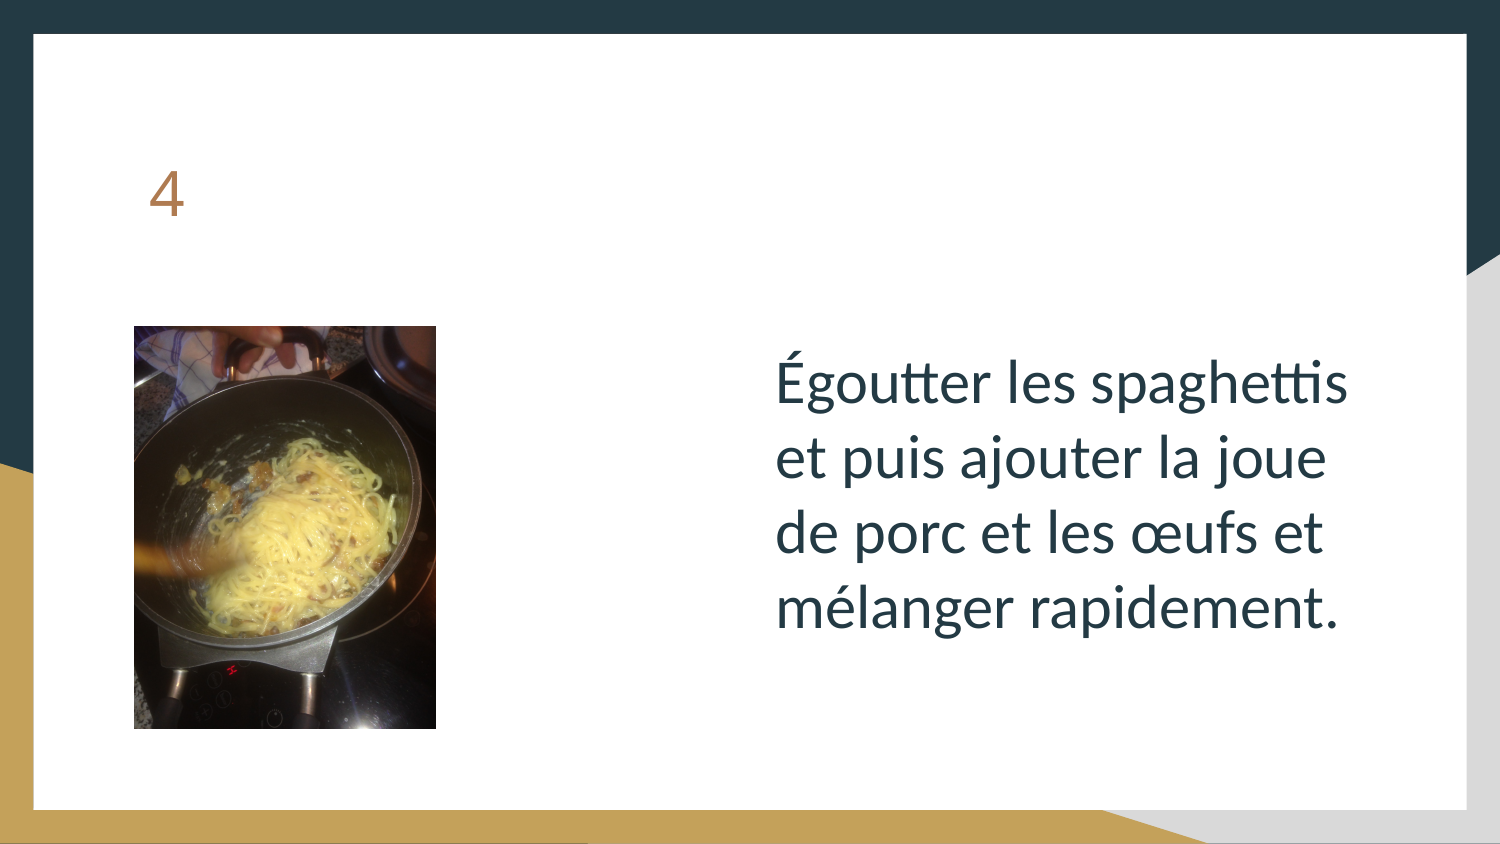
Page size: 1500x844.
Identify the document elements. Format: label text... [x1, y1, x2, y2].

picture [134, 326, 436, 729]
list Égoutter les spaghettis et puis ajouter la joue de porc et les œufs et mélanger rapidement. [760, 326, 1366, 729]
title 4 [134, 138, 1366, 296]
